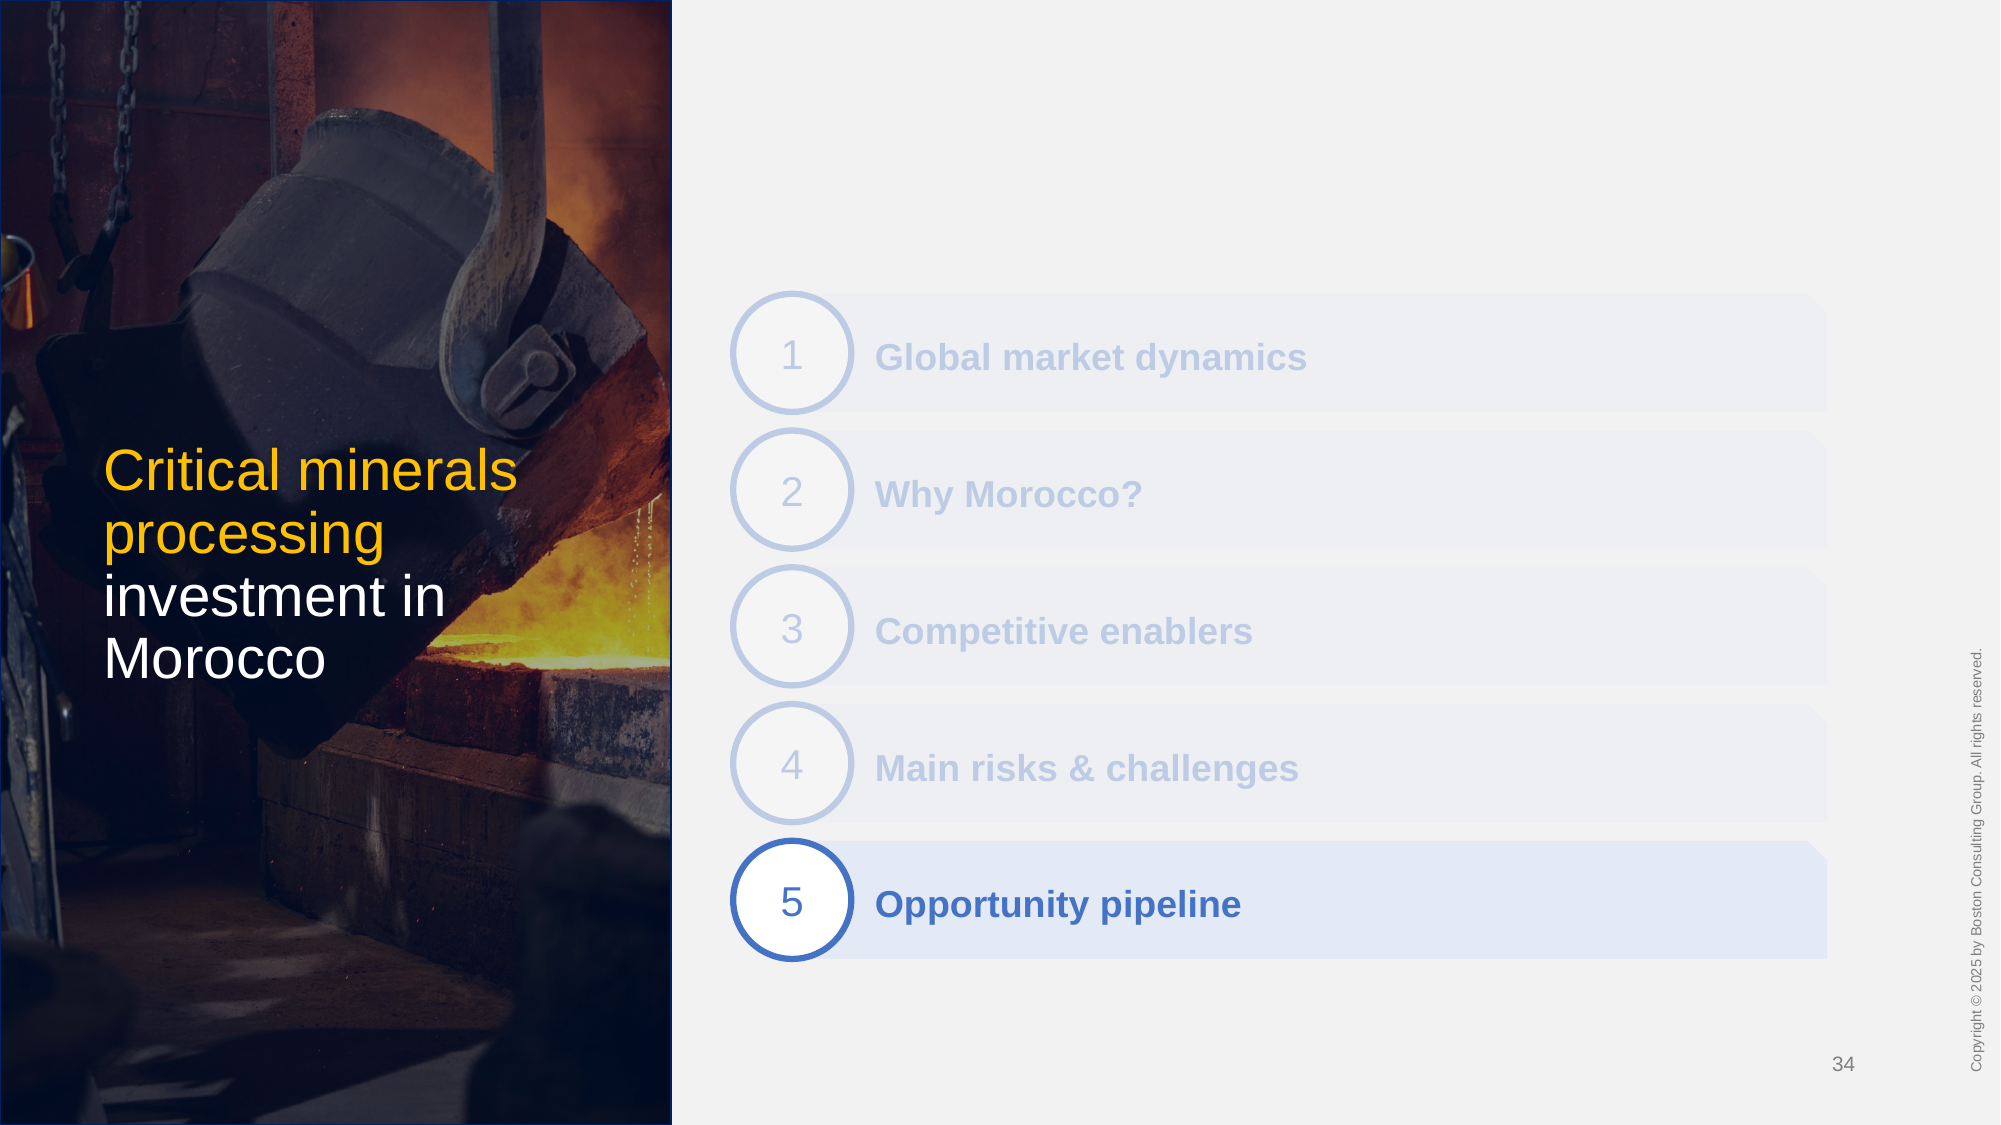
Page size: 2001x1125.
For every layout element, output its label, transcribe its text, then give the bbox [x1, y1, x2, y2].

text_box Opportunity pipeline [803, 840, 1828, 959]
title Critical minerals processing investment in Morocco [103, 439, 617, 686]
text_box [695, 285, 1897, 972]
text_box 5 [733, 840, 852, 959]
text_box [0, 0, 671, 1125]
